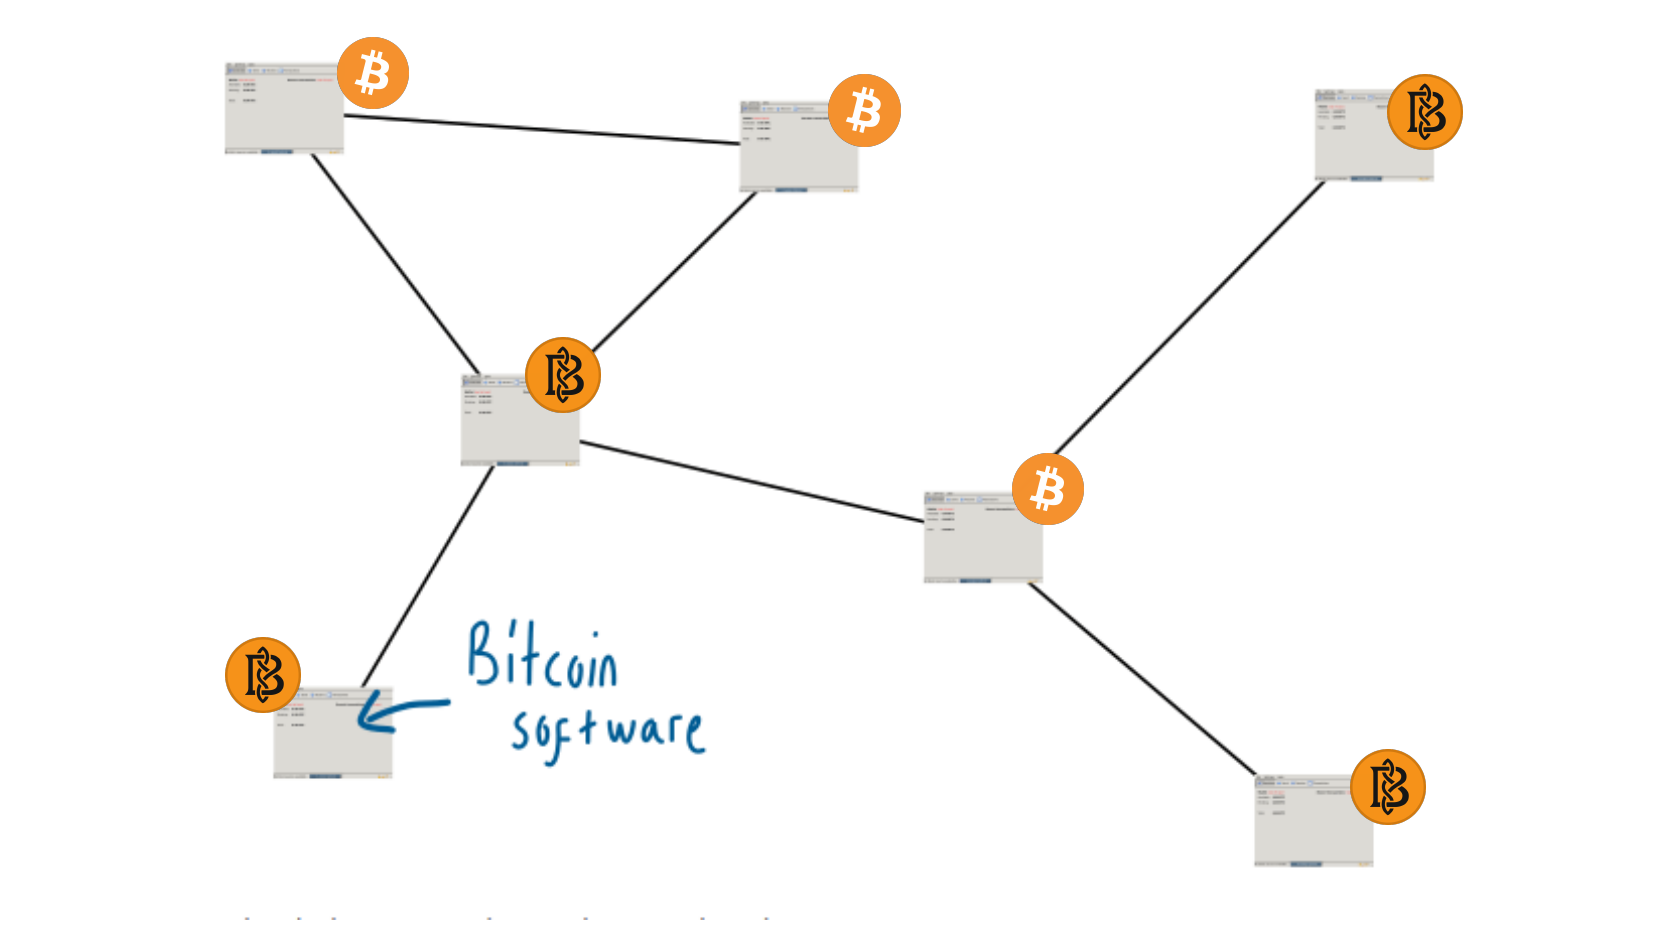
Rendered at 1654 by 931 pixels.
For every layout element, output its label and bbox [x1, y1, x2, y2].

picture [159, 0, 1501, 920]
